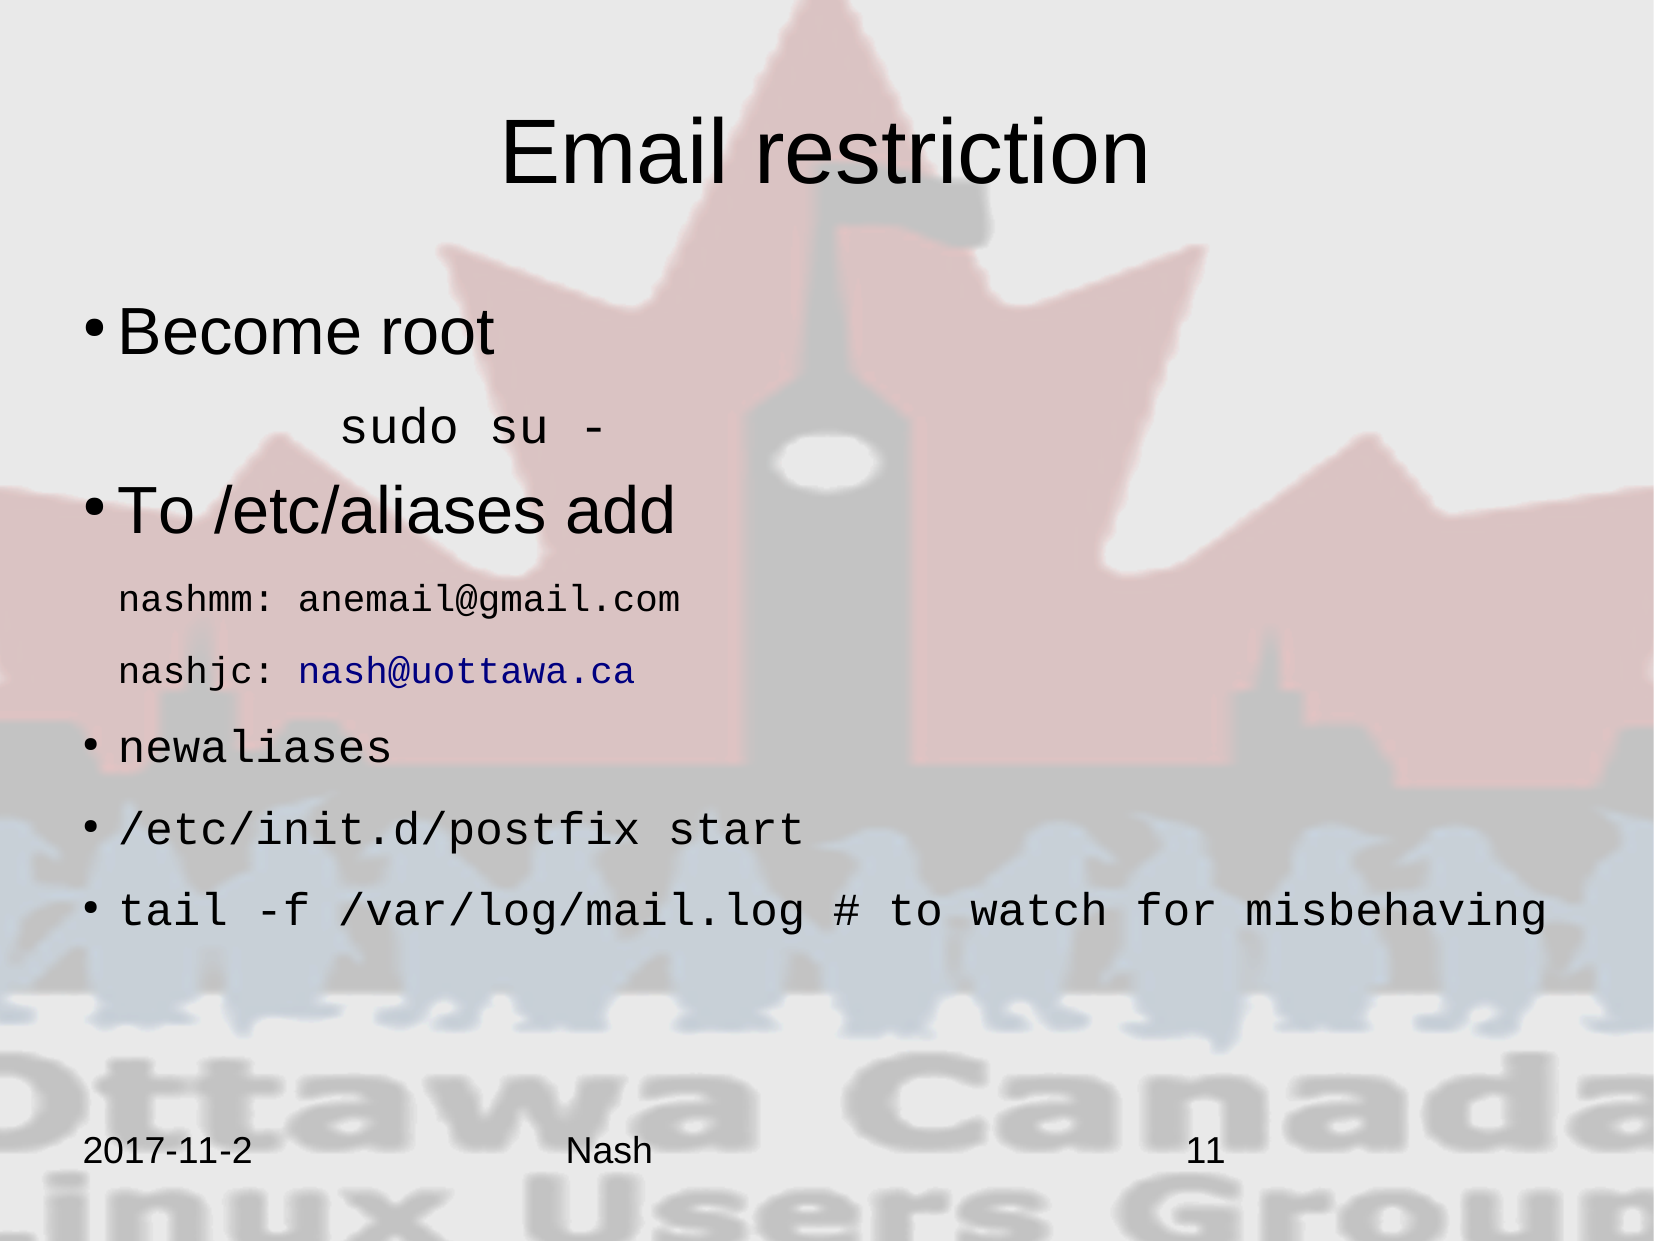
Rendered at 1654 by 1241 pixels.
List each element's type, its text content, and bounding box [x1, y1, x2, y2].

list Become root sudo su - To /etc/aliases add nashmm: anemail@gmail.com nashjc: nash@uottawa.ca newaliases /etc/init.d/postfix start tail -f /var/log/mail.log # to watch for misbehaving [82, 290, 1570, 1009]
picture [0, 0, 1654, 1241]
title Email restriction [82, 49, 1570, 256]
